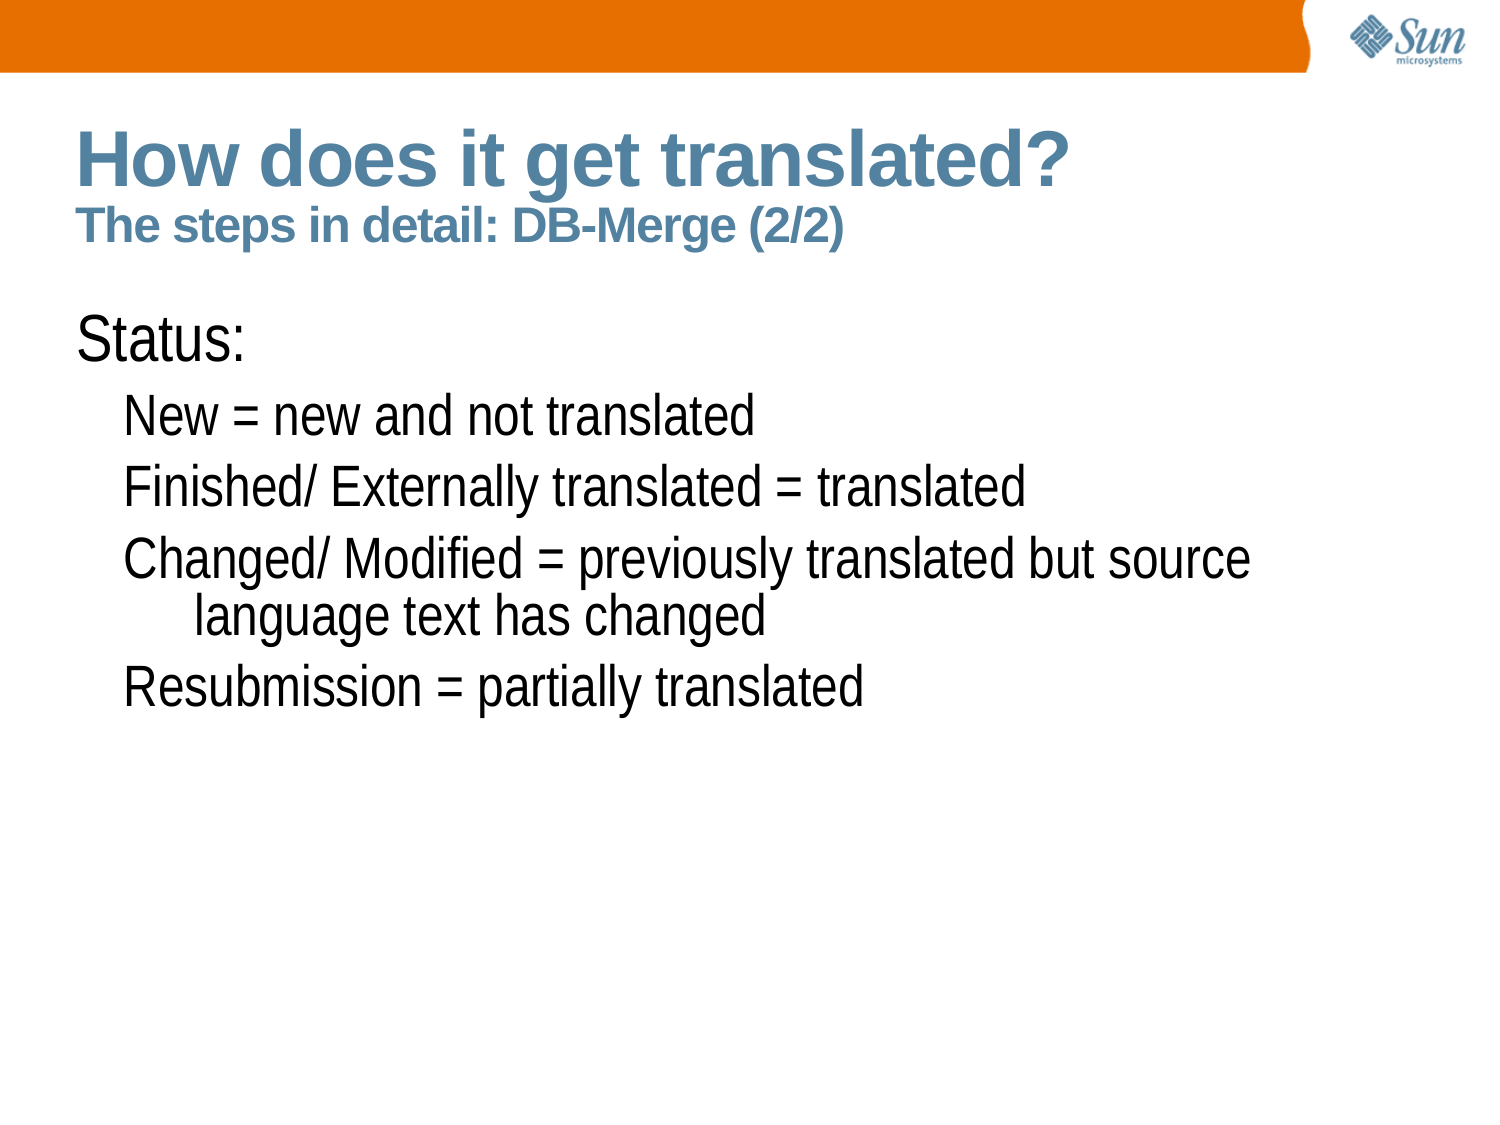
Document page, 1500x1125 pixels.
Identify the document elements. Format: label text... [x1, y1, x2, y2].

picture [0, 0, 1500, 75]
list Status: New = new and not translated Finished/ Externally translated = translated Changed/ Modified = previously translated but source language text has changed Resubmission = partially translated [64, 309, 1402, 1057]
title How does it get translated? The steps in detail: DB-Merge (2/2) [75, 122, 1438, 263]
